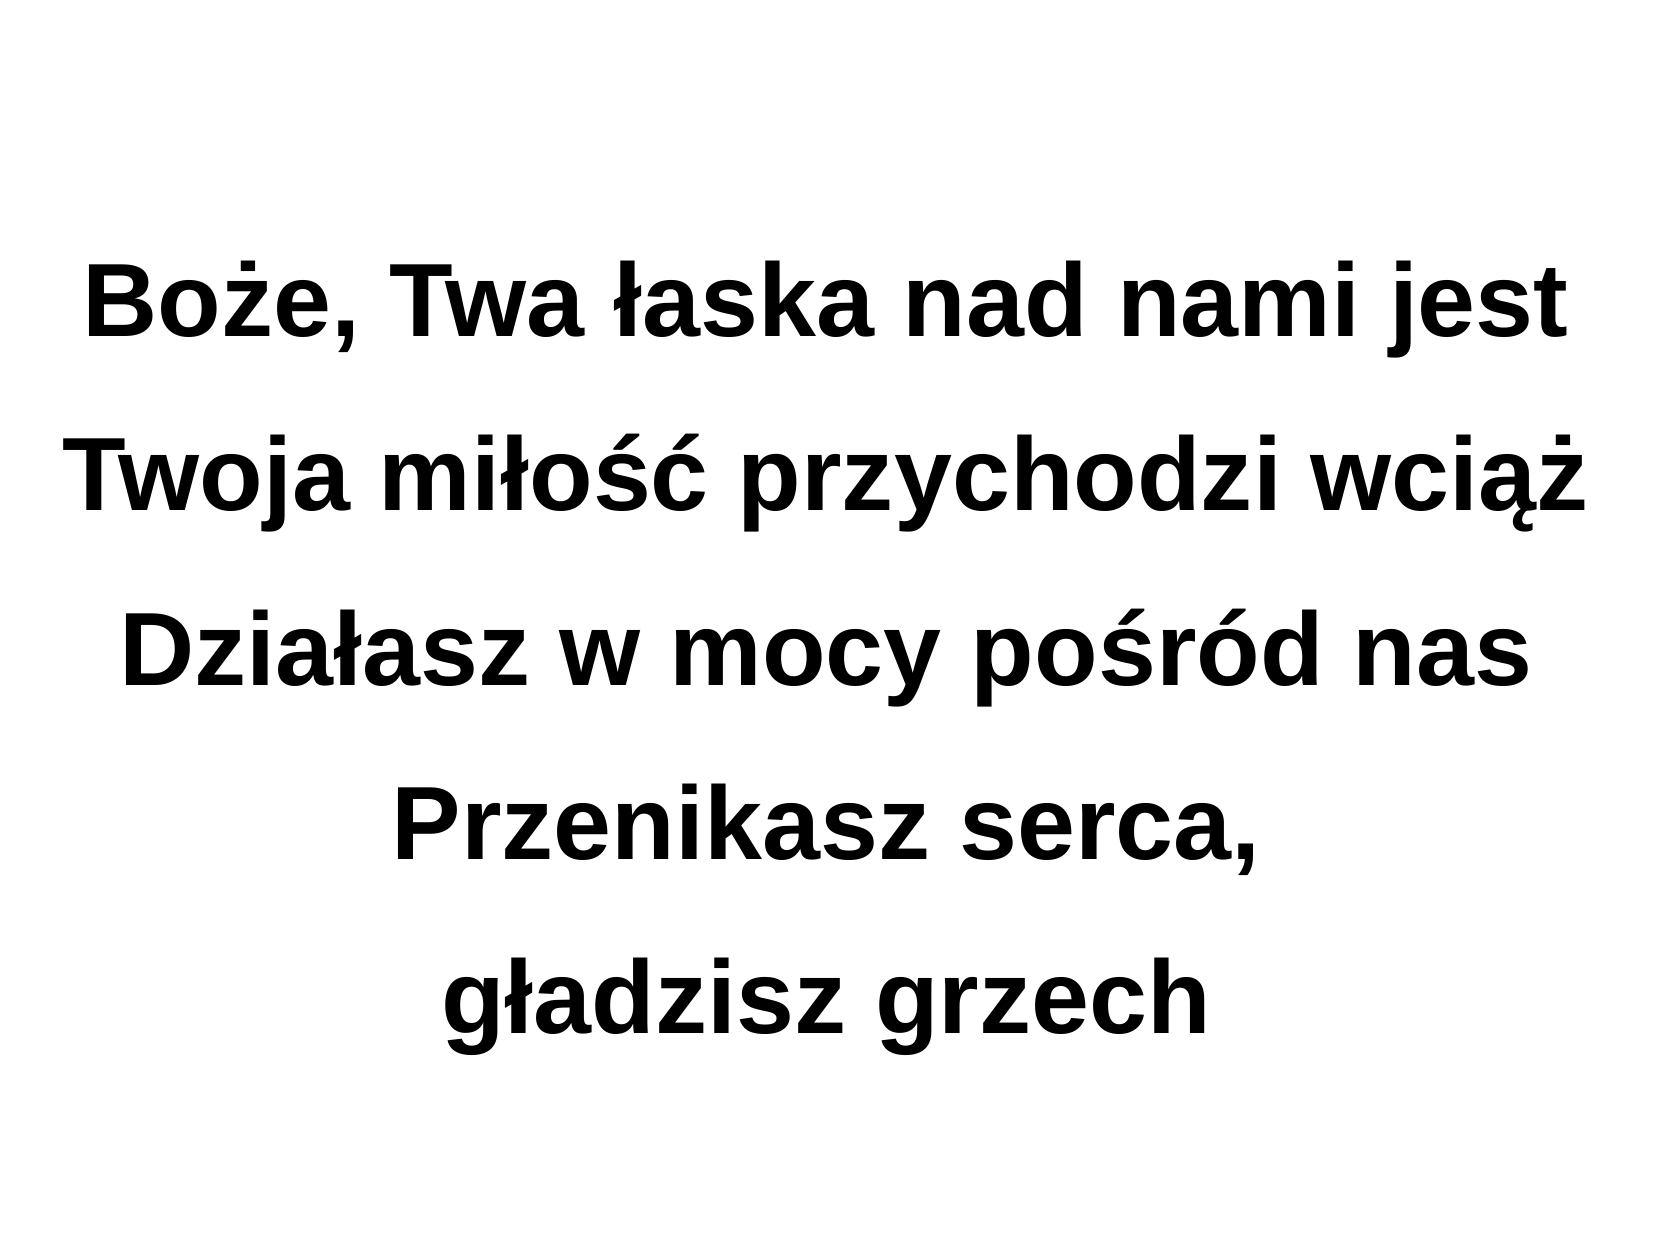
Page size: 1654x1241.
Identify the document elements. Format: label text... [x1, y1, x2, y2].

subtitle Boże, Twa łaska nad nami jest Twoja miłość przychodzi wciąż Działasz w mocy pośród nas Przenikasz serca, gładzisz grzech [0, 0, 1654, 1241]
